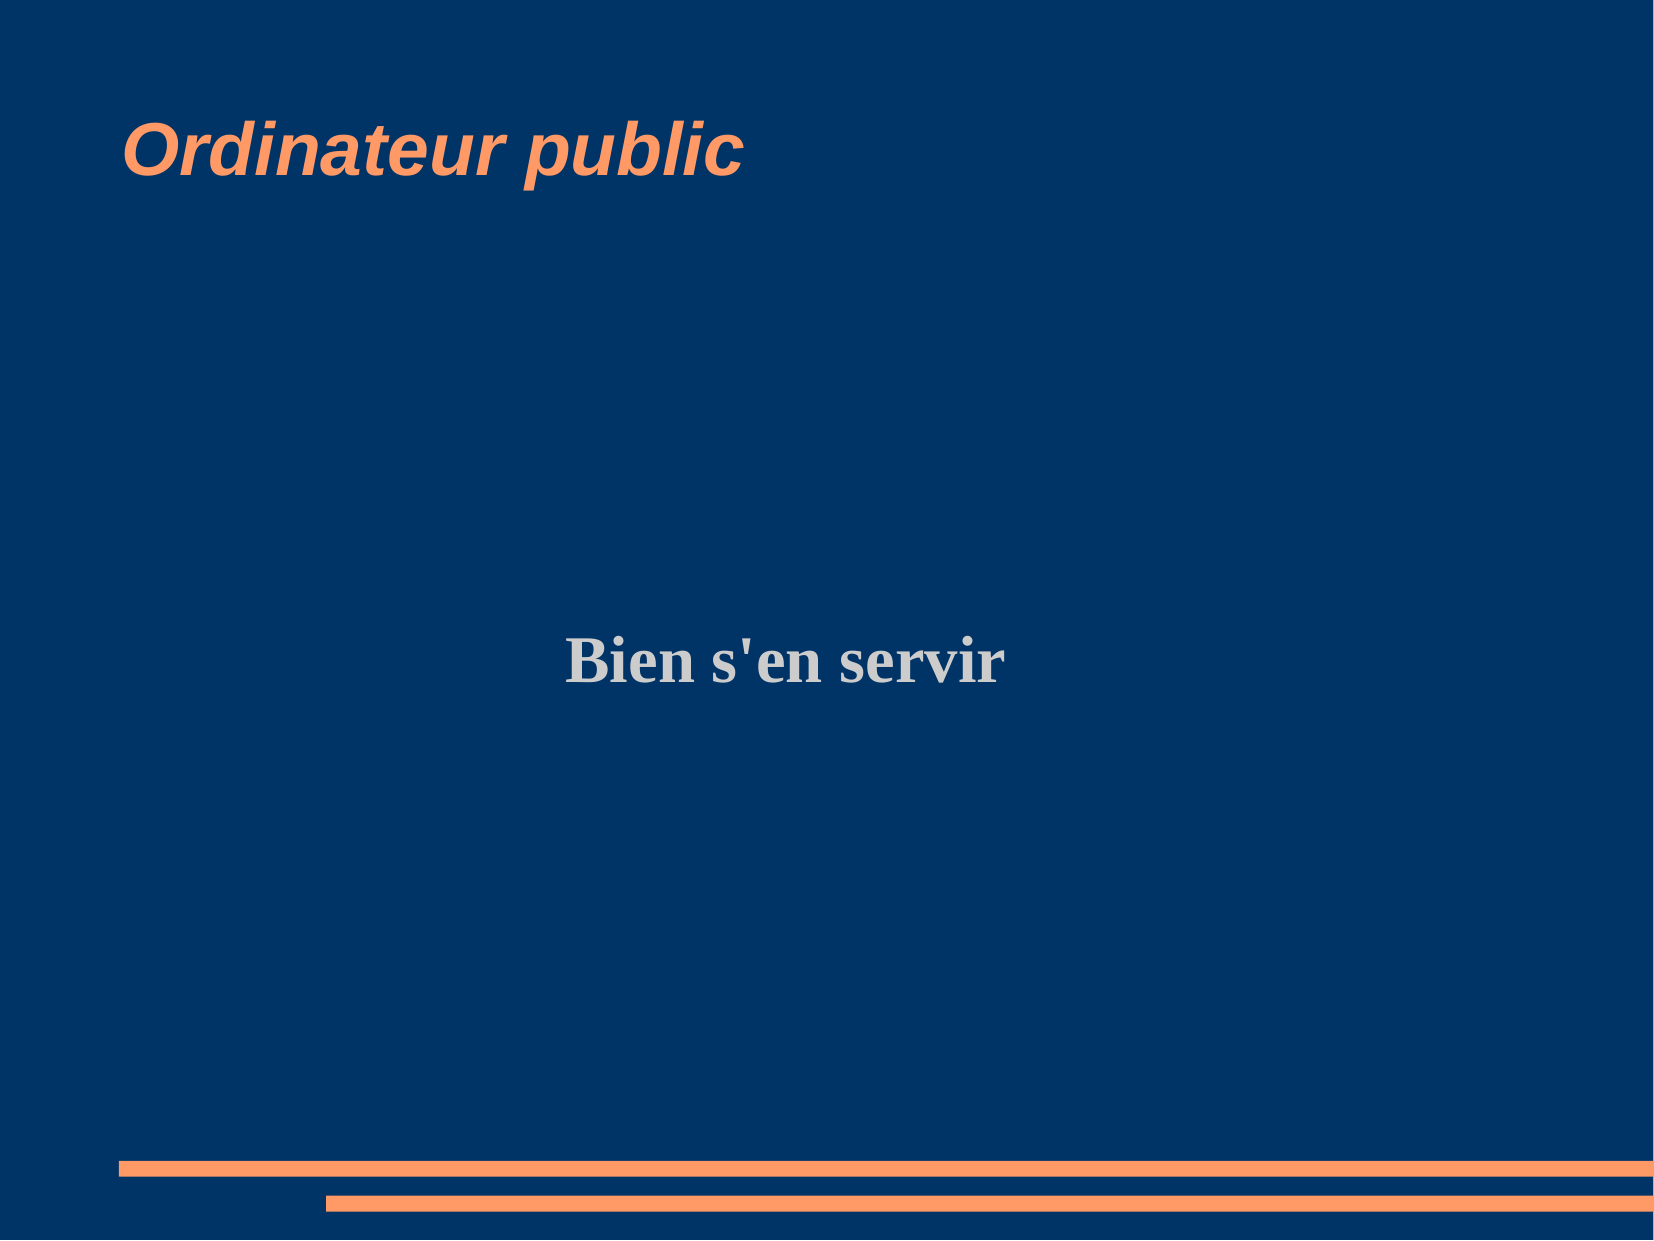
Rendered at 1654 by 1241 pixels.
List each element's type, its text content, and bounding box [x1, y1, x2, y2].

title Ordinateur public [121, 46, 1534, 254]
subtitle Bien s'en servir [66, 282, 1506, 1093]
